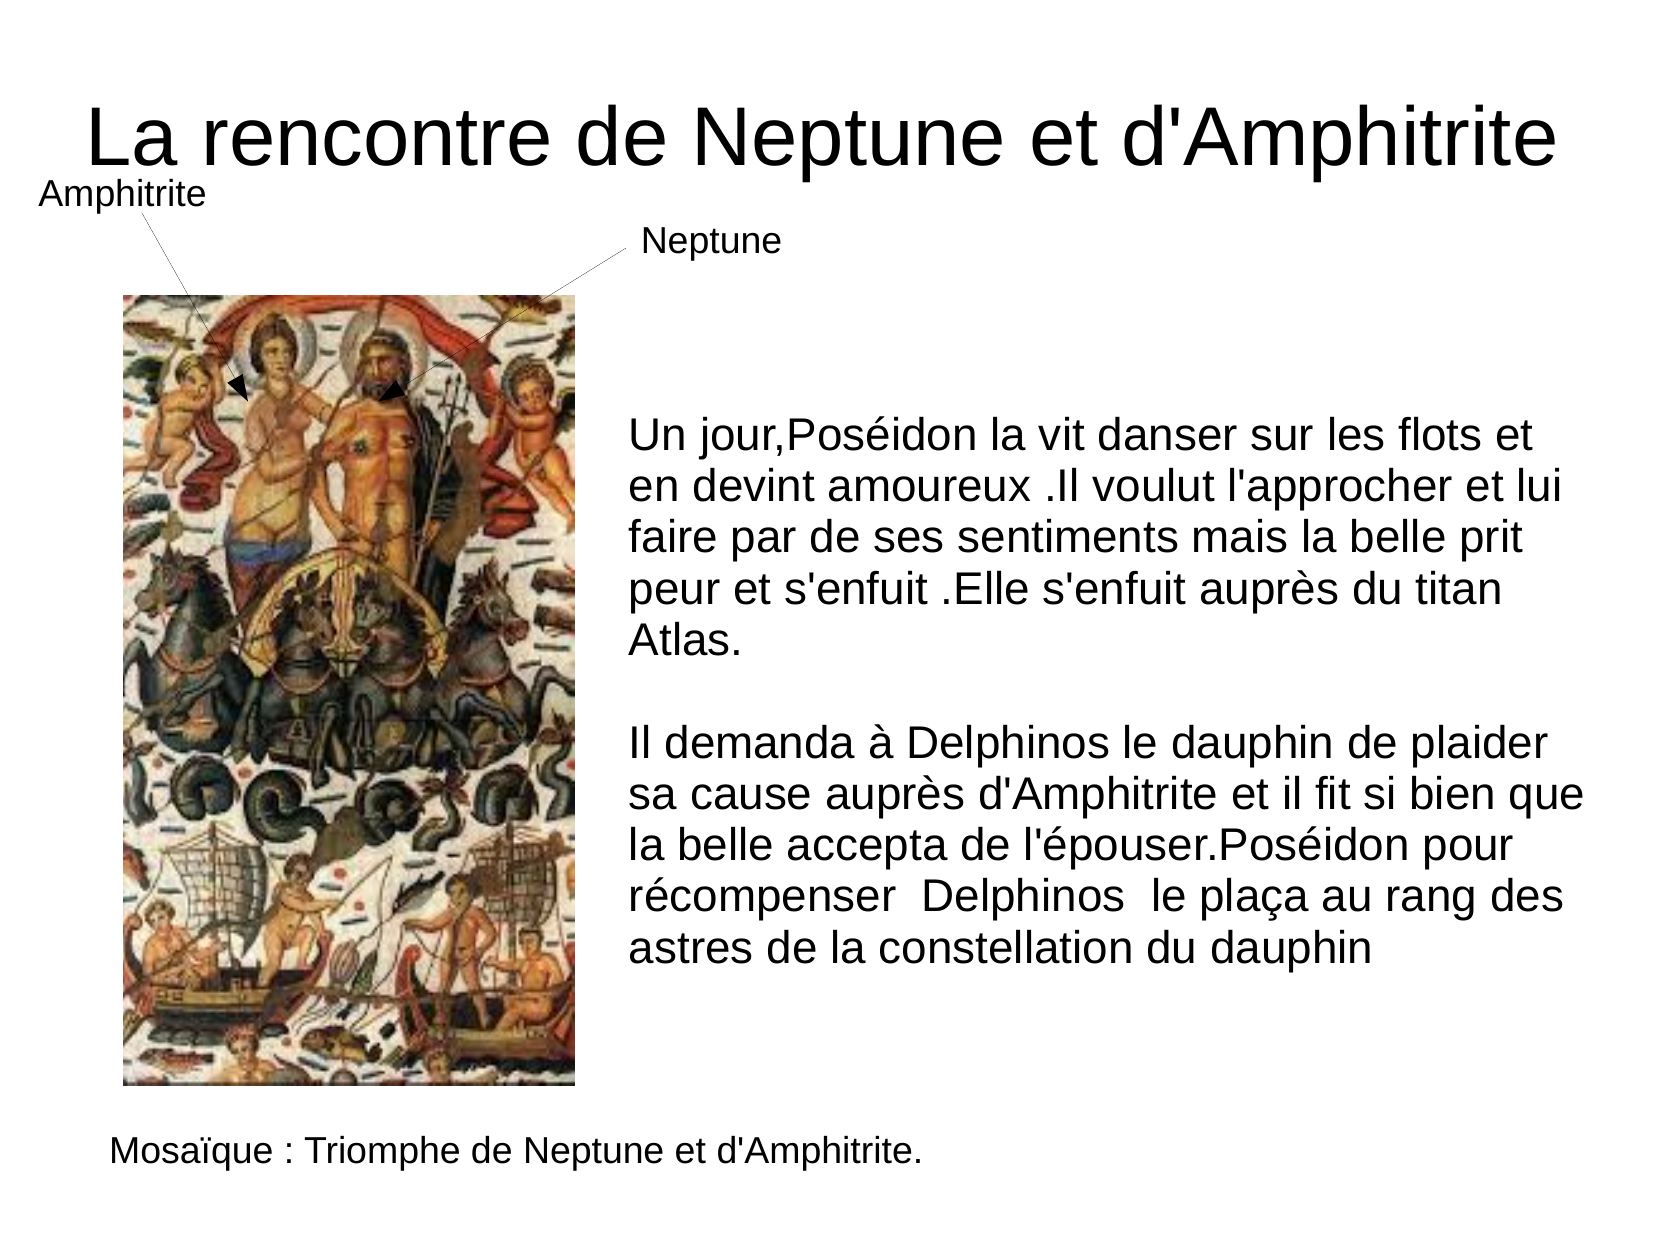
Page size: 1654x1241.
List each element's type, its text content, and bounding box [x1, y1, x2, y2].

text_box Un jour,Poséidon la vit danser sur les flots et en devint amoureux .Il voulut l'approcher et lui faire par de ses sentiments mais la belle prit peur et s'enfuit .Elle s'enfuit auprès du titan Atlas. Il demanda à Delphinos le dauphin de plaider sa cause auprès d'Amphitrite et il fit si bien que la belle accepta de l'épouser.Poséidon pour récompenser Delphinos le plaça au rang des astres de la constellation du dauphin [614, 401, 1607, 1155]
text_box Amphitrite [23, 165, 249, 223]
text_box Neptune [625, 212, 851, 270]
text_box La rencontre de Neptune et d'Amphitrite [70, 82, 1607, 191]
picture [123, 295, 575, 1086]
text_box Mosaïque : Triomphe de Neptune et d'Amphitrite. [94, 1122, 993, 1179]
